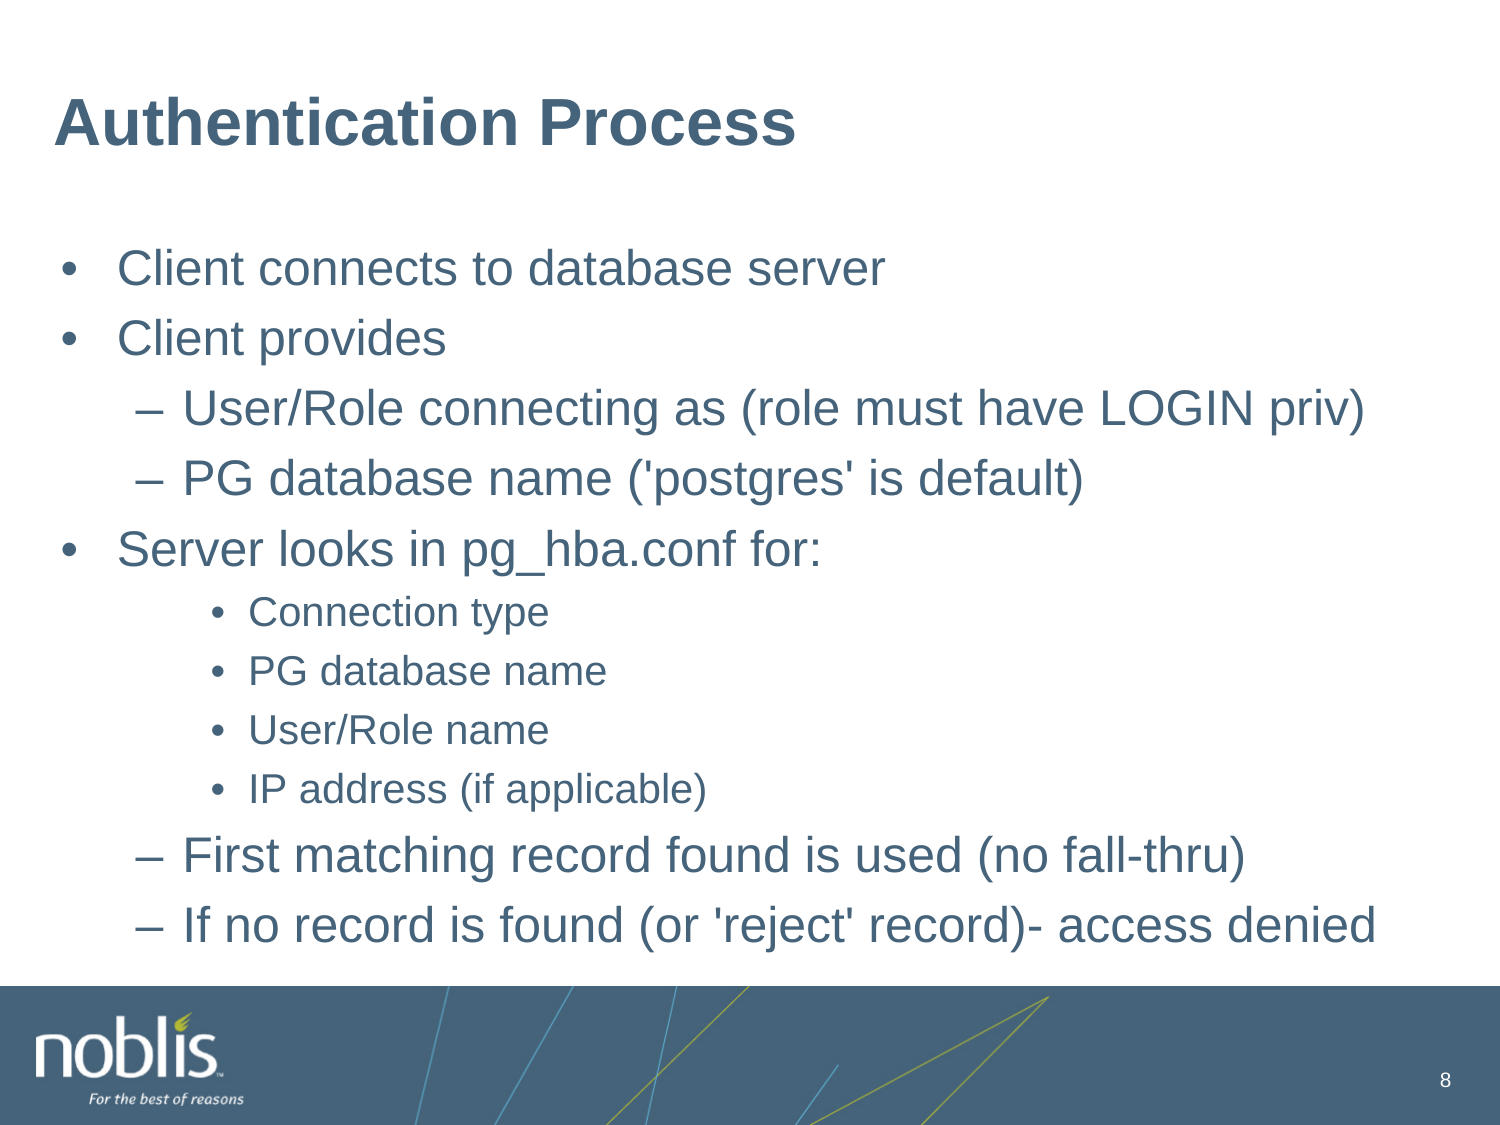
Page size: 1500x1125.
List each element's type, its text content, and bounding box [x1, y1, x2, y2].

list Client connects to database server Client provides User/Role connecting as (role must have LOGIN priv) PG database name ('postgres' is default) Server looks in pg_hba.conf for: Connection type PG database name User/Role name IP address (if applicable) First matching record found is used (no fall-thru) If no record is found (or 'reject' record)- access denied [60, 239, 1437, 968]
title Authentication Process [53, 38, 1438, 211]
picture [0, 986, 1500, 1125]
